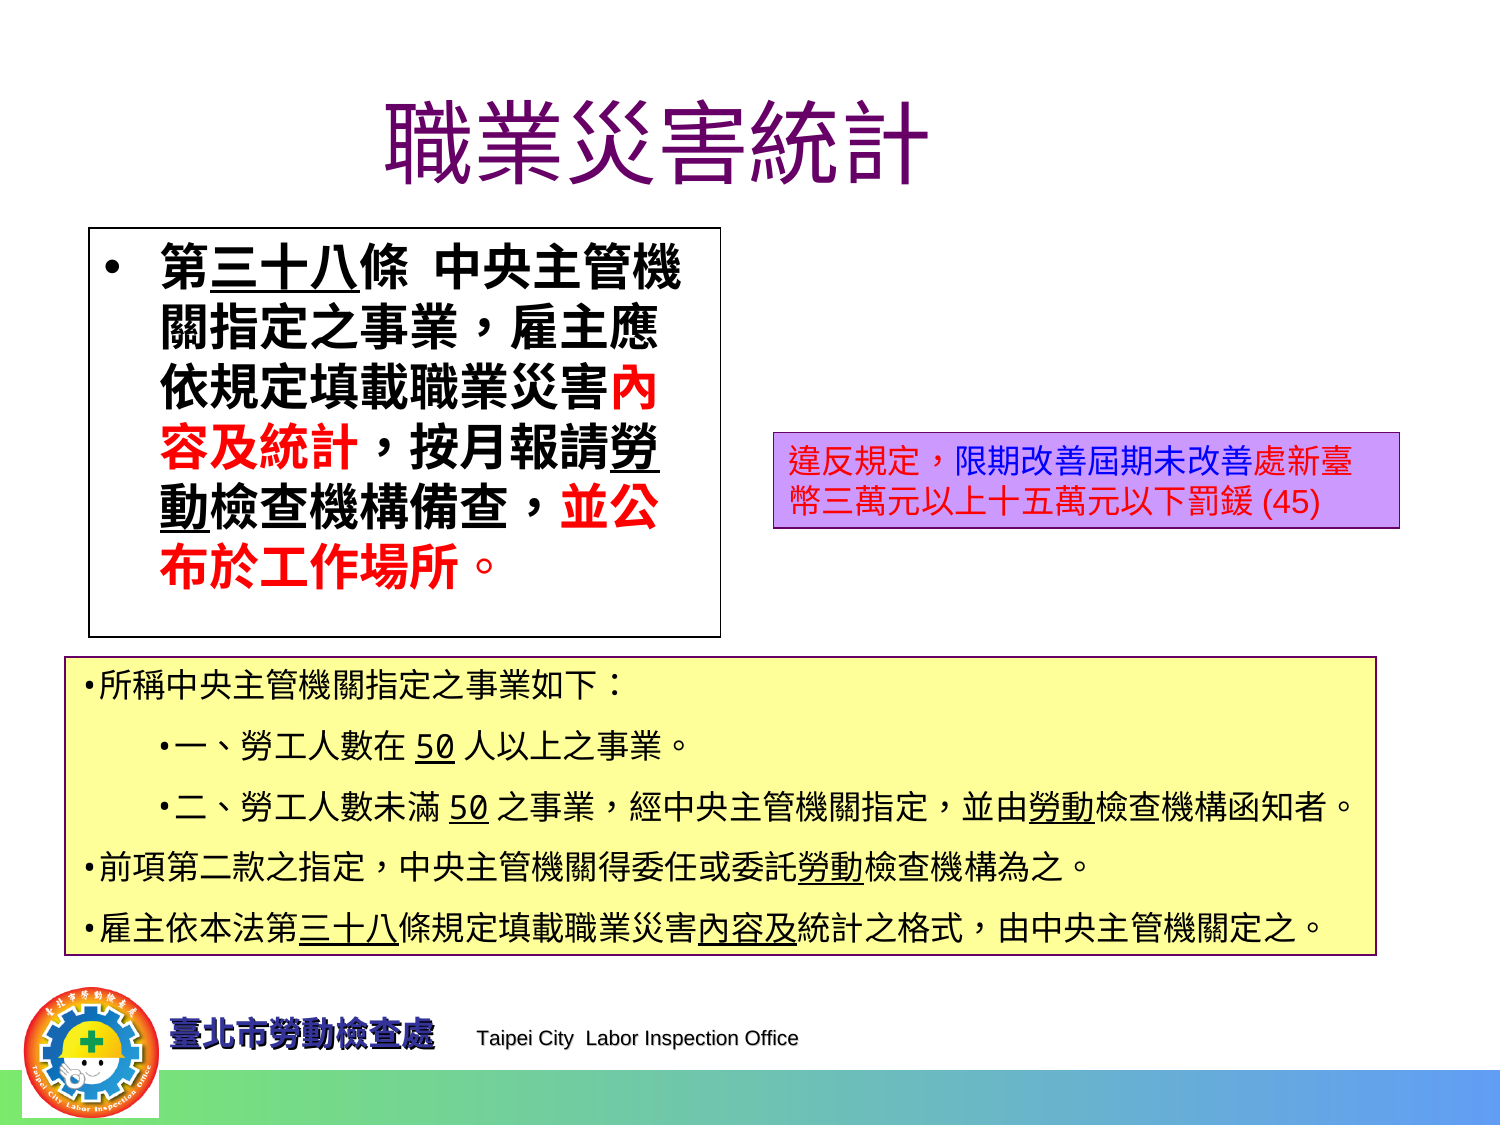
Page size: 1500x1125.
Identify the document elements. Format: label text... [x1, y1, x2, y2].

list 第三十八條 中央主管機關指定之事業，雇主應依規定填載職業災害內容及統計，按月報請勞動檢查機構備查，並公布於工作場所。 [88, 228, 721, 638]
picture [22, 987, 159, 1118]
text_box 違反規定，限期改善屆期未改善處新臺幣三萬元以上十五萬元以下罰鍰(45) [773, 432, 1400, 528]
text_box 所稱中央主管機關指定之事業如下： 一、勞工人數在50人以上之事業。 二、勞工人數未滿50之事業，經中央主管機關指定，並由勞動檢查機構函知者。 前項第二款之指定，中央主管機關得委任或委託勞動檢查機構為之。 雇主依本法第三十八條規定填載職業災害內容及統計之格式，由中央主管機關定之。 [64, 656, 1377, 956]
text_box 職業災害統計 [277, 78, 1038, 204]
